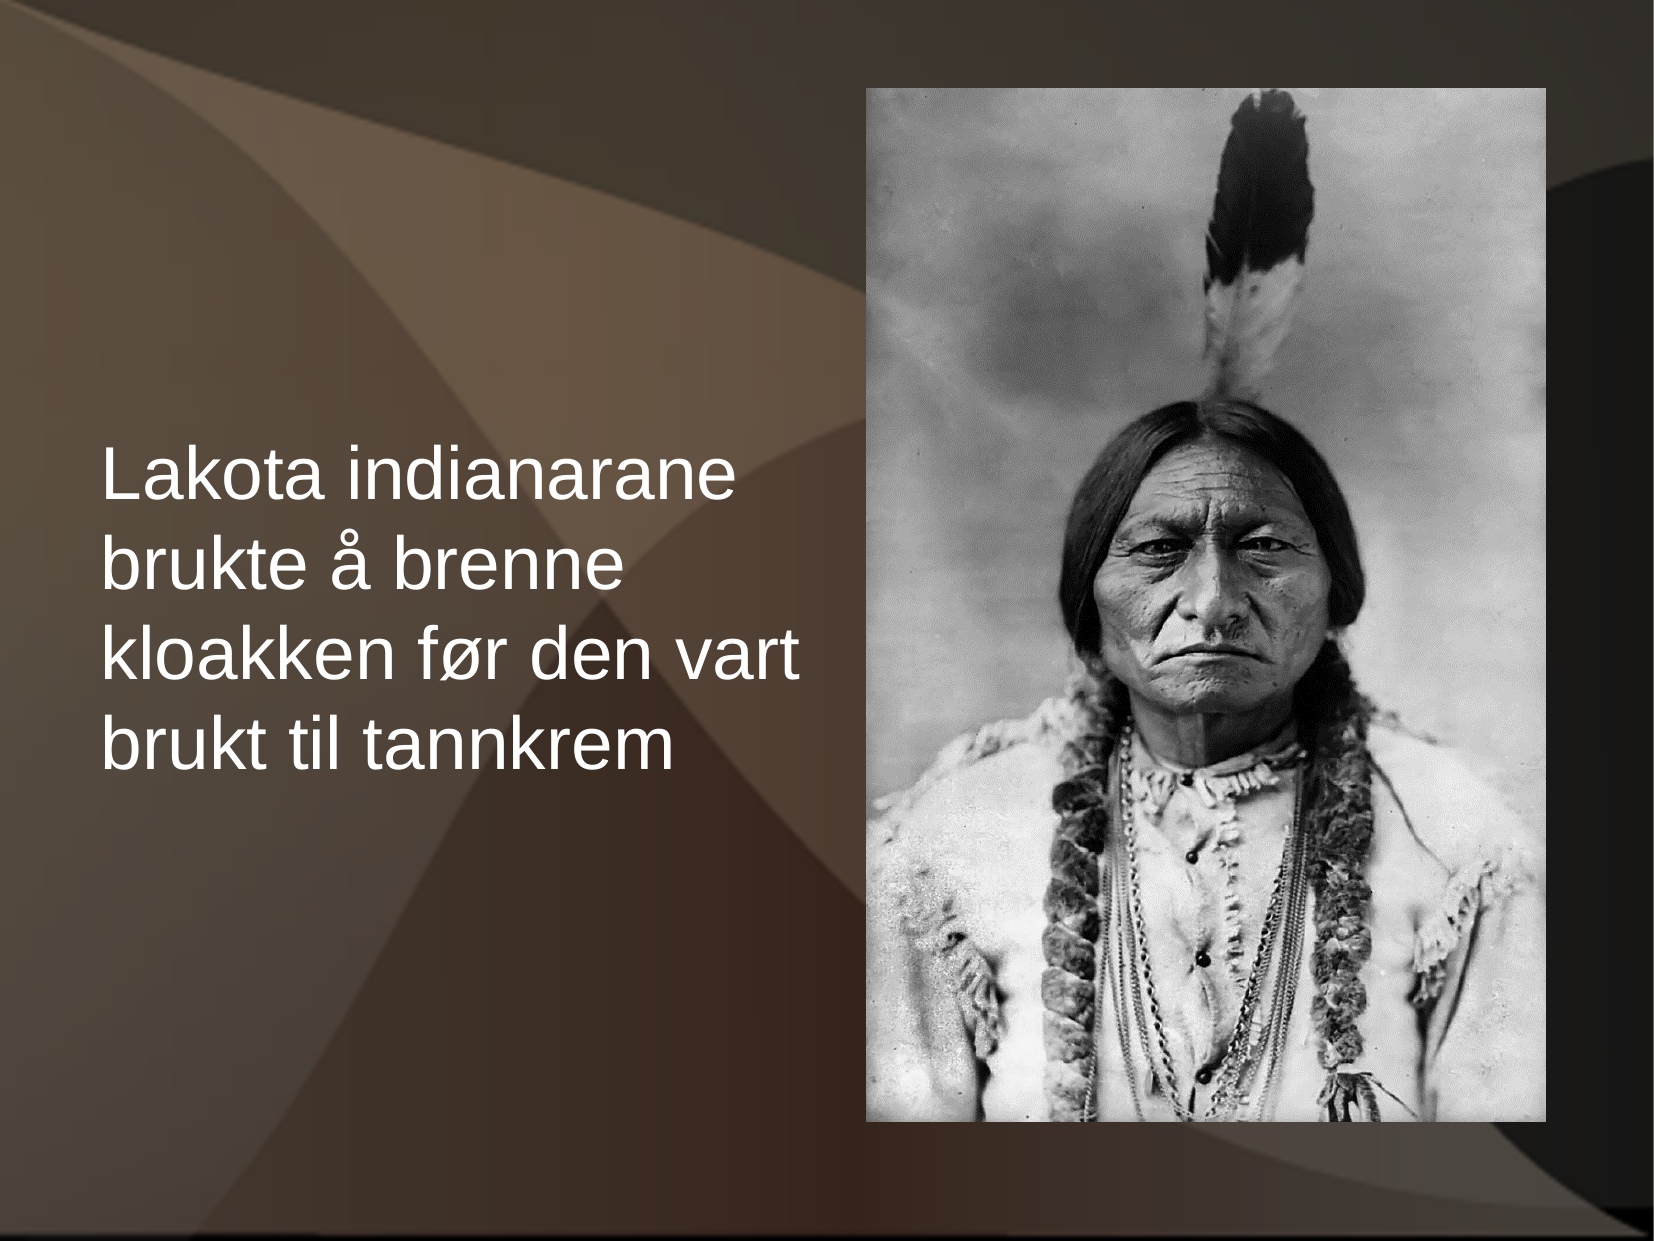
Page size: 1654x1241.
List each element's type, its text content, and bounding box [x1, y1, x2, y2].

picture [866, 88, 1546, 1123]
list Lakota indianarane brukte å brenne kloakken før den vart brukt til tannkrem [100, 185, 827, 1004]
